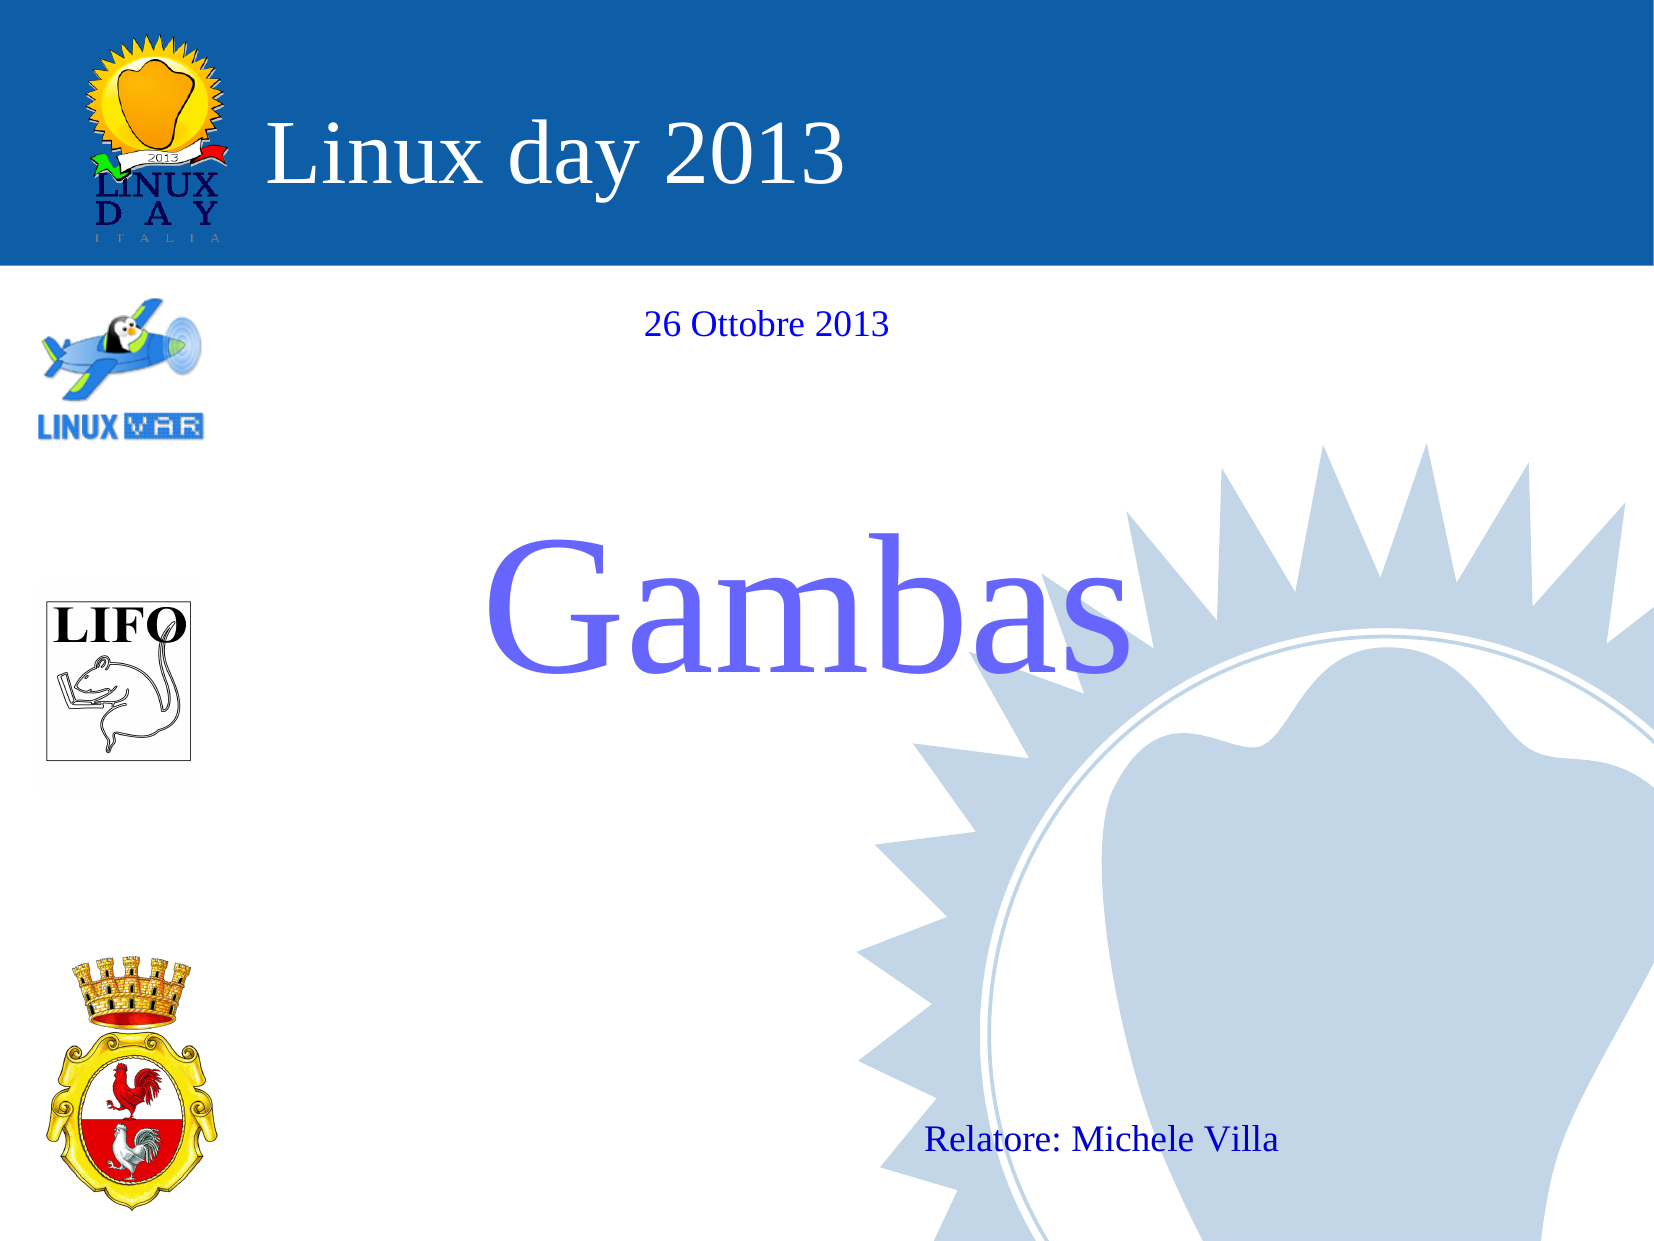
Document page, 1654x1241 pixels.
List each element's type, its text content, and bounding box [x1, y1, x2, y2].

picture [76, 13, 237, 262]
title Linux day 2013 [265, 49, 1571, 257]
picture [37, 287, 207, 454]
subtitle Gambas [188, 415, 1430, 794]
text_box 26 Ottobre 2013 [207, 295, 1440, 352]
picture [45, 955, 218, 1212]
text_box Relatore: Michele Villa [909, 1110, 1642, 1167]
picture [38, 580, 199, 794]
